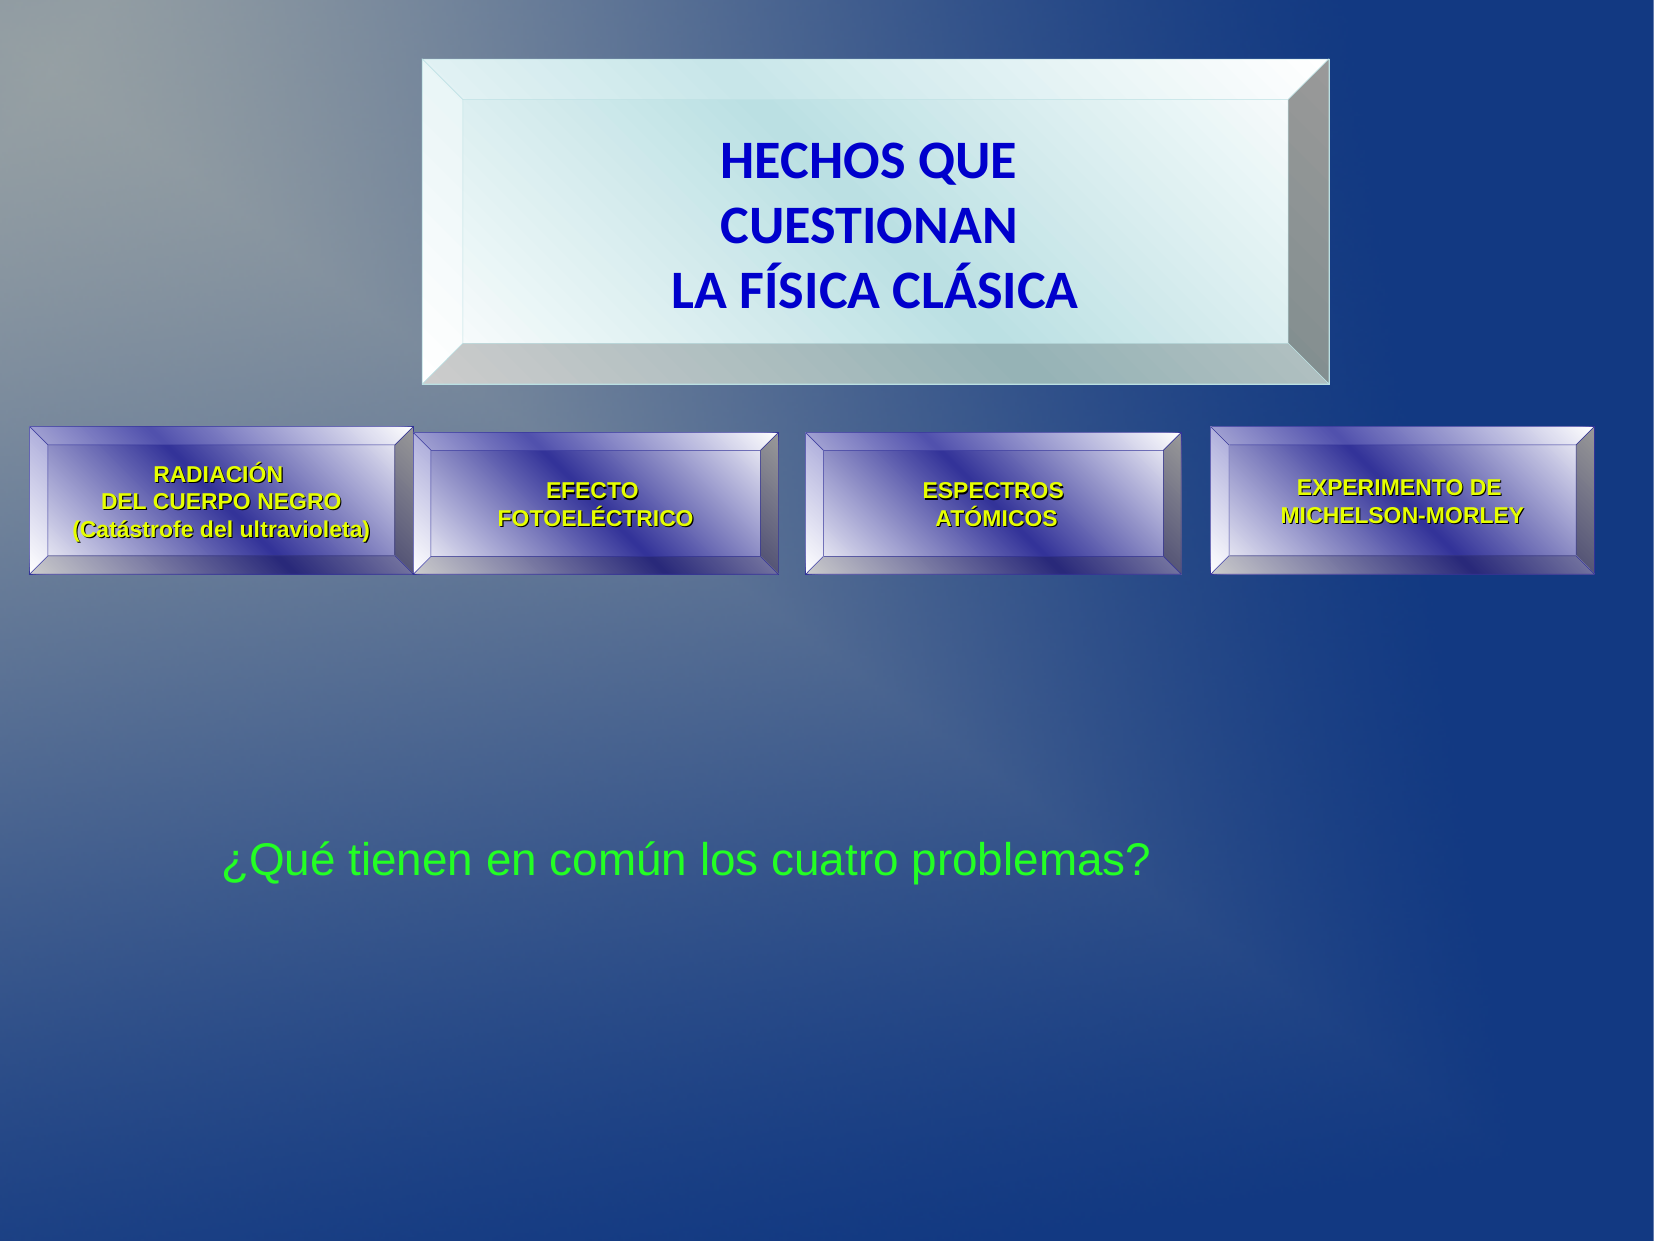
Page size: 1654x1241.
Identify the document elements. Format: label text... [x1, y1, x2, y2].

text_box ESPECTROS ATÓMICOS [824, 451, 1163, 556]
text_box HECHOS QUE CUESTIONAN LA FÍSICA CLÁSICA [463, 100, 1288, 343]
picture [0, 0, 1654, 1241]
text_box EFECTO FOTOELÉCTRICO [431, 451, 760, 556]
text_box RADIACIÓN DEL CUERPO NEGRO (Catástrofe del ultravioleta) [48, 445, 394, 555]
text_box ¿Qué tienen en común los cuatro problemas? [206, 826, 1329, 893]
text_box EXPERIMENTO DE MICHELSON-MORLEY [1230, 445, 1576, 555]
